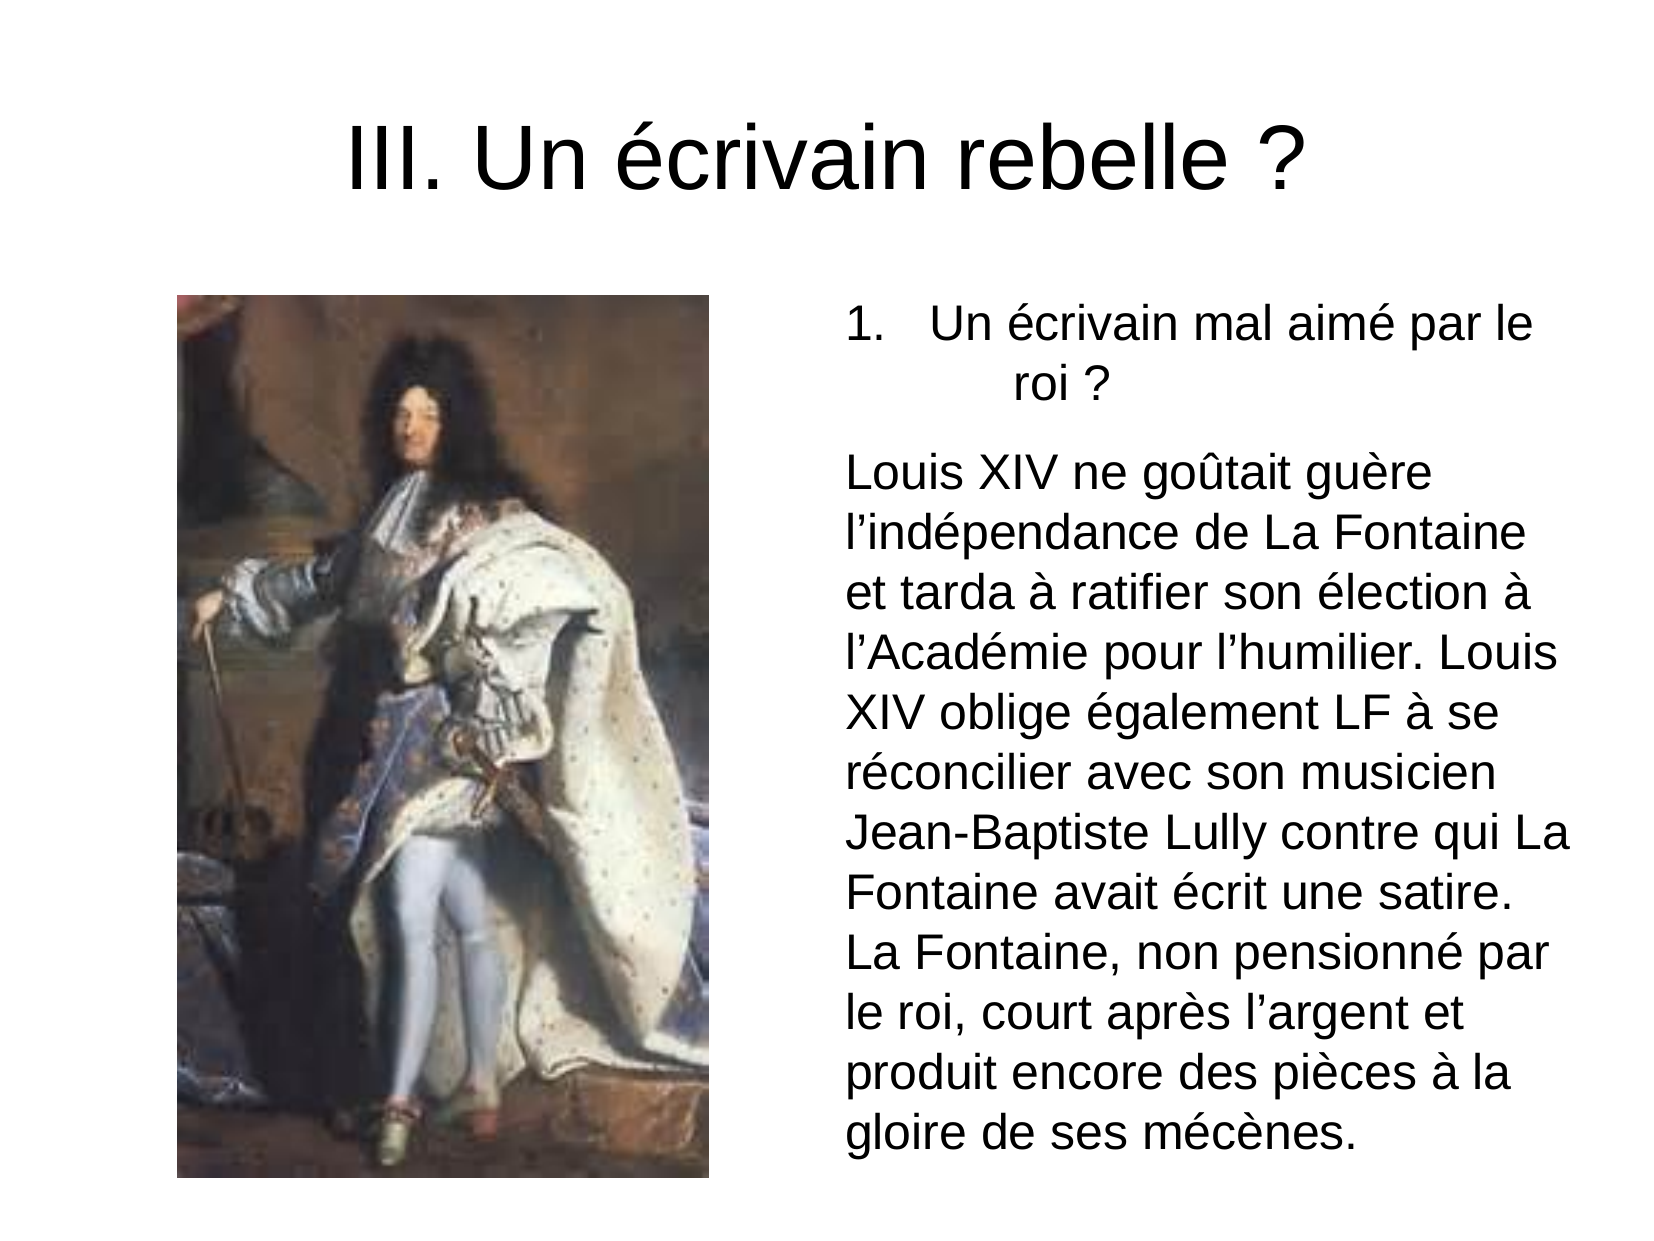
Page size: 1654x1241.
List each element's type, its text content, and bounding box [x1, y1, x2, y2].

picture [177, 295, 709, 1178]
title III. Un écrivain rebelle ? [82, 56, 1571, 250]
list Un écrivain mal aimé par le roi ? Louis XIV ne goûtait guère l’indépendance de La Fontaine et tarda à ratifier son élection à l’Académie pour l’humilier. Louis XIV oblige également LF à se réconcilier avec son musicien Jean-Baptiste Lully contre qui La Fontaine avait écrit une satire. La Fontaine, non pensionné par le roi, court après l’argent et produit encore des pièces à la gloire de ses mécènes. [845, 290, 1572, 1094]
